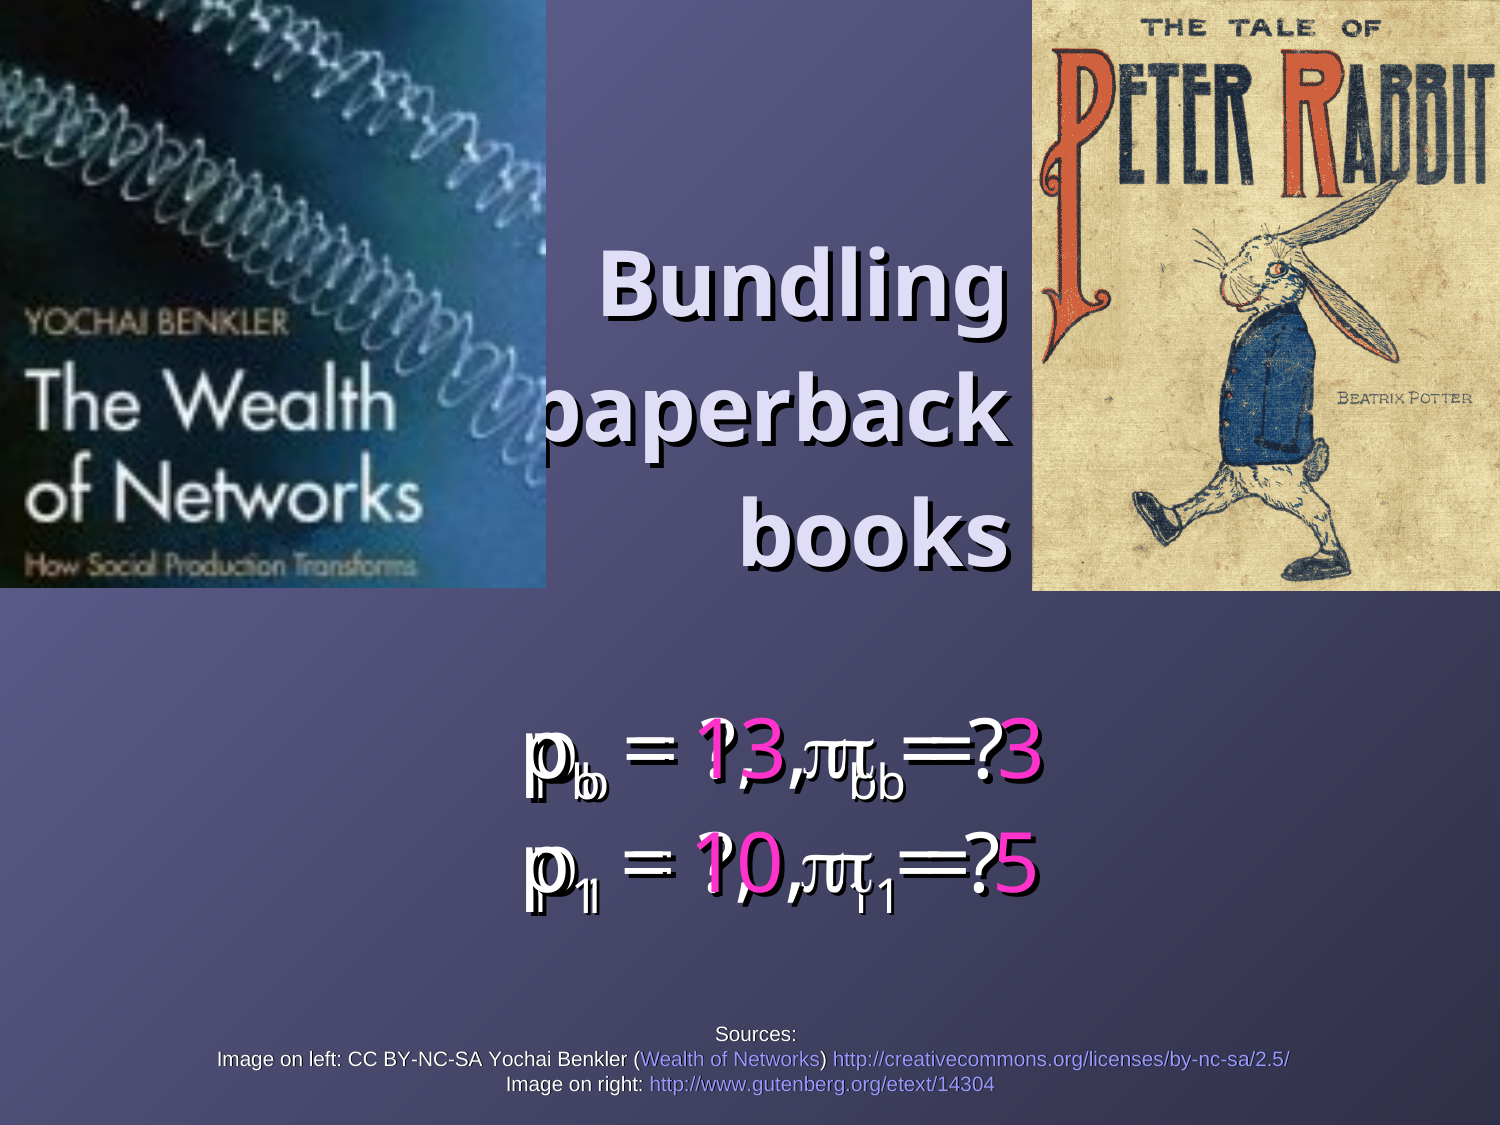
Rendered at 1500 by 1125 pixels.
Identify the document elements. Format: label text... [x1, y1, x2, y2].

text_box Sources: Image on left: CC BY-NC-SA Yochai Benkler (Wealth of Networks) http://creativecommons.org/licenses/by-nc-sa/2.5/ Image on right: http://www.gutenberg.org/etext/14304 [162, 1012, 1351, 1103]
picture [0, 0, 546, 588]
text_box pb = 13, b = 3 p1 = 10, 1 = 5 [504, 687, 1060, 931]
title Bundling paperback books [546, 233, 1025, 579]
picture [1032, 0, 1500, 591]
